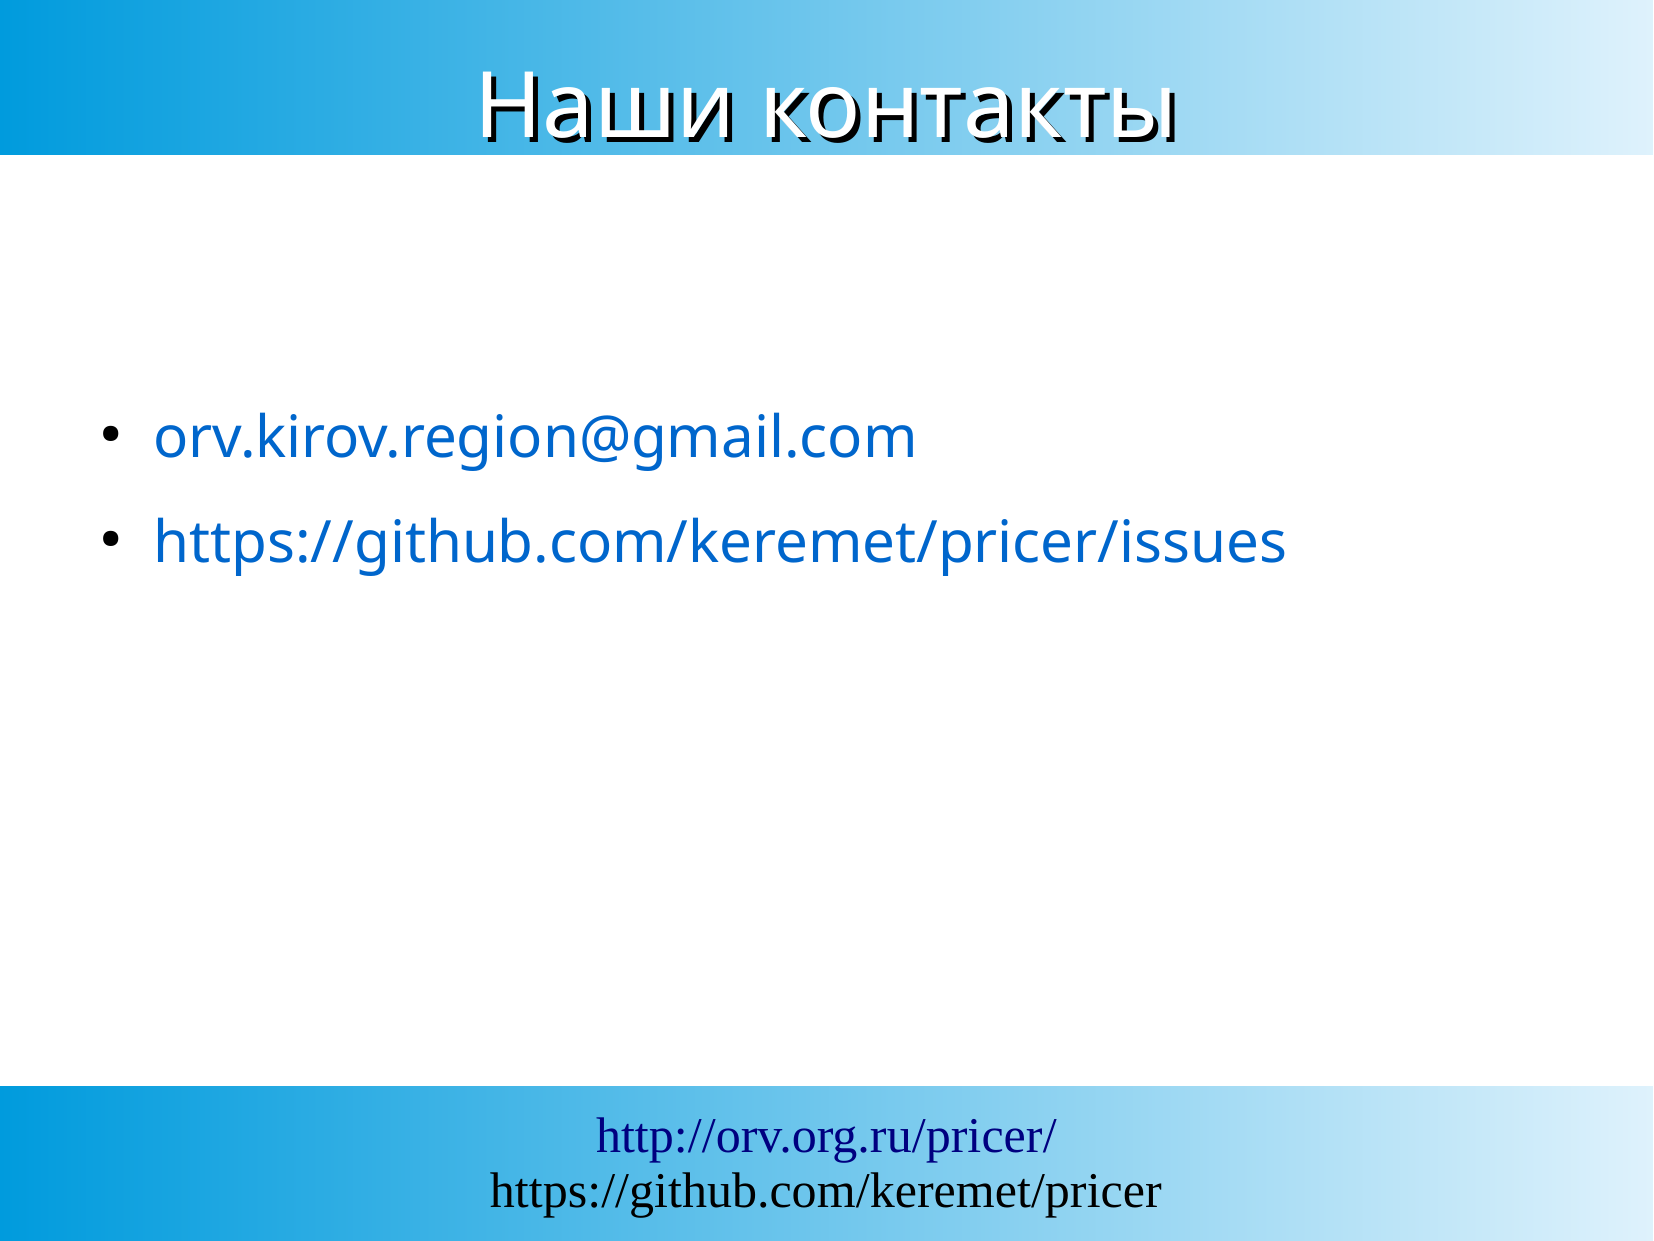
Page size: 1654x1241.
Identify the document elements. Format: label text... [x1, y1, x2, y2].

list orv.kirov.region@gmail.com https://github.com/keremet/pricer/issues [82, 290, 1571, 1010]
title Наши контакты [82, 48, 1571, 156]
